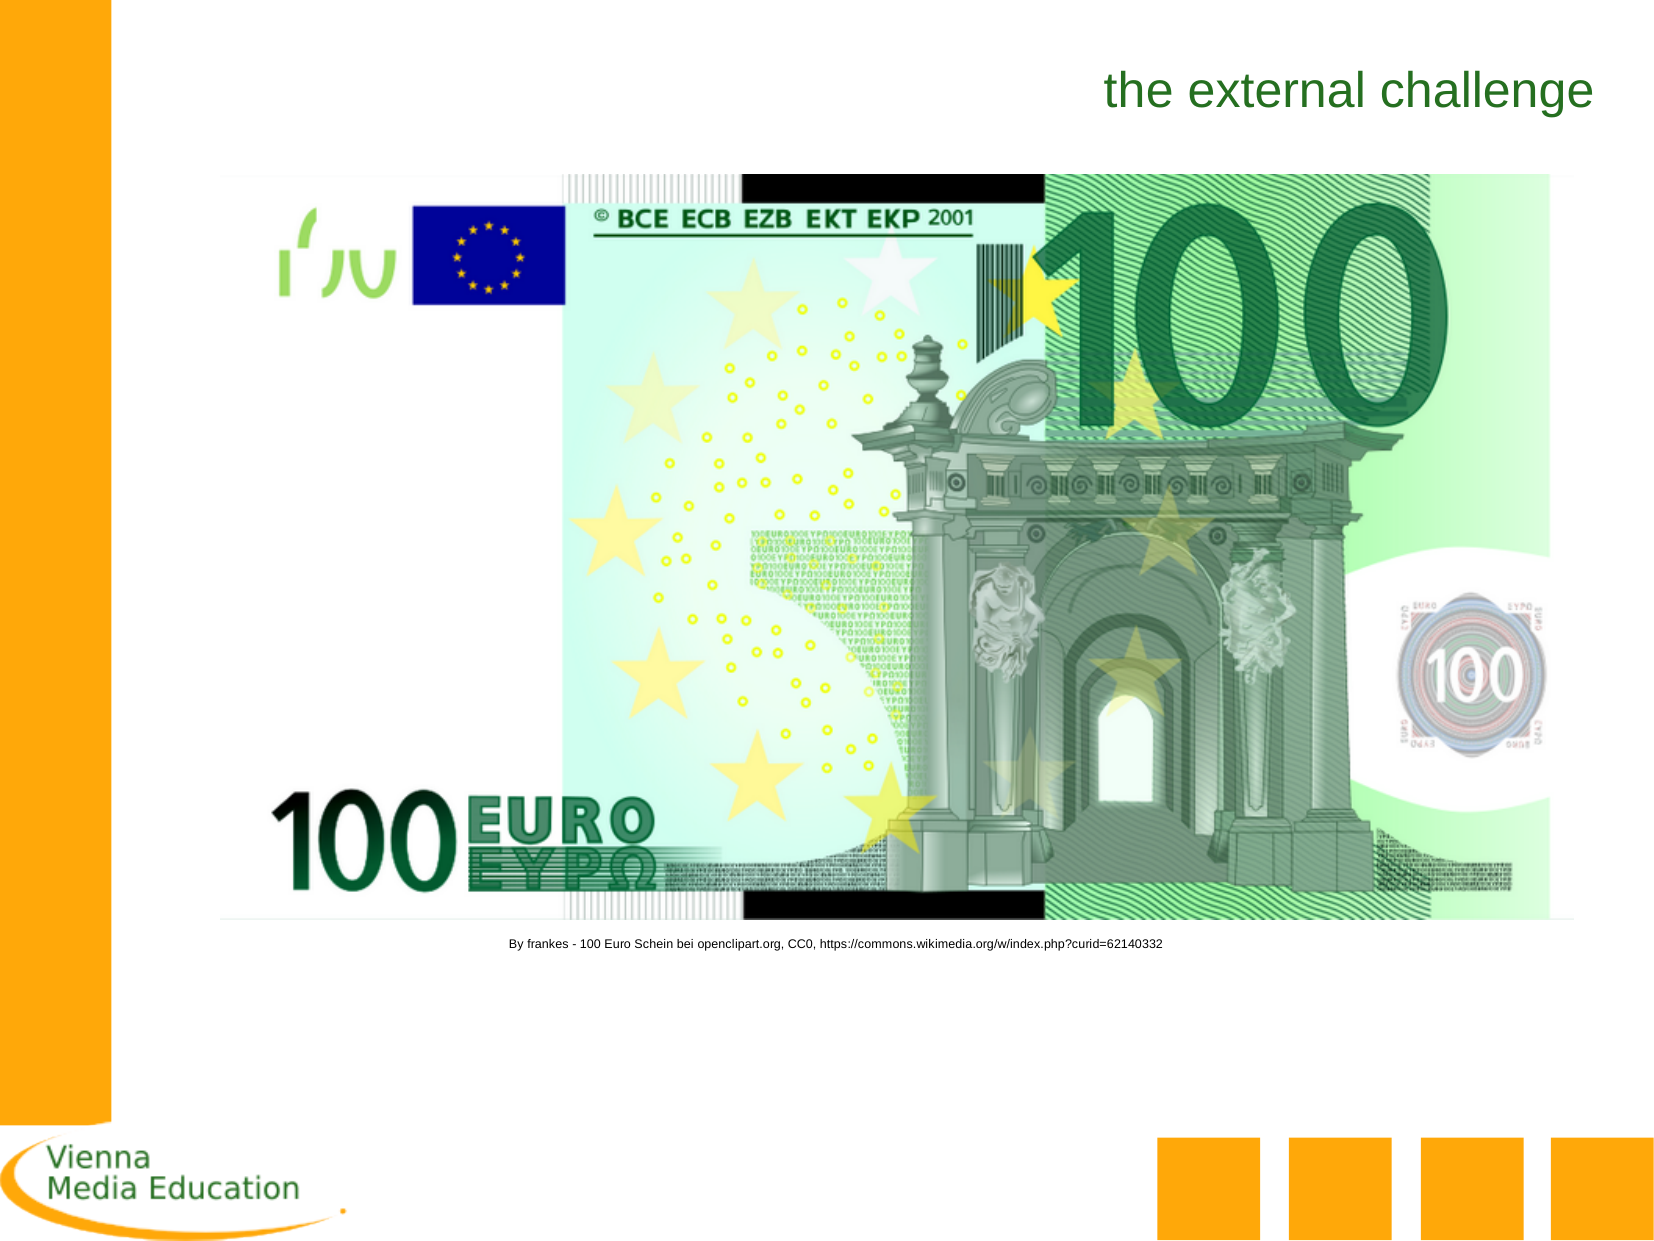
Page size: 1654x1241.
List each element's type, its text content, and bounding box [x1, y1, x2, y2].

text_box the external challenge [1103, 61, 1654, 162]
text_box By frankes - 100 Euro Schein bei openclipart.org, CC0, https://commons.wikimedia.org/w/index.php?curid=62140332 [509, 937, 1159, 951]
picture [0, 1114, 398, 1241]
picture [220, 174, 1574, 920]
